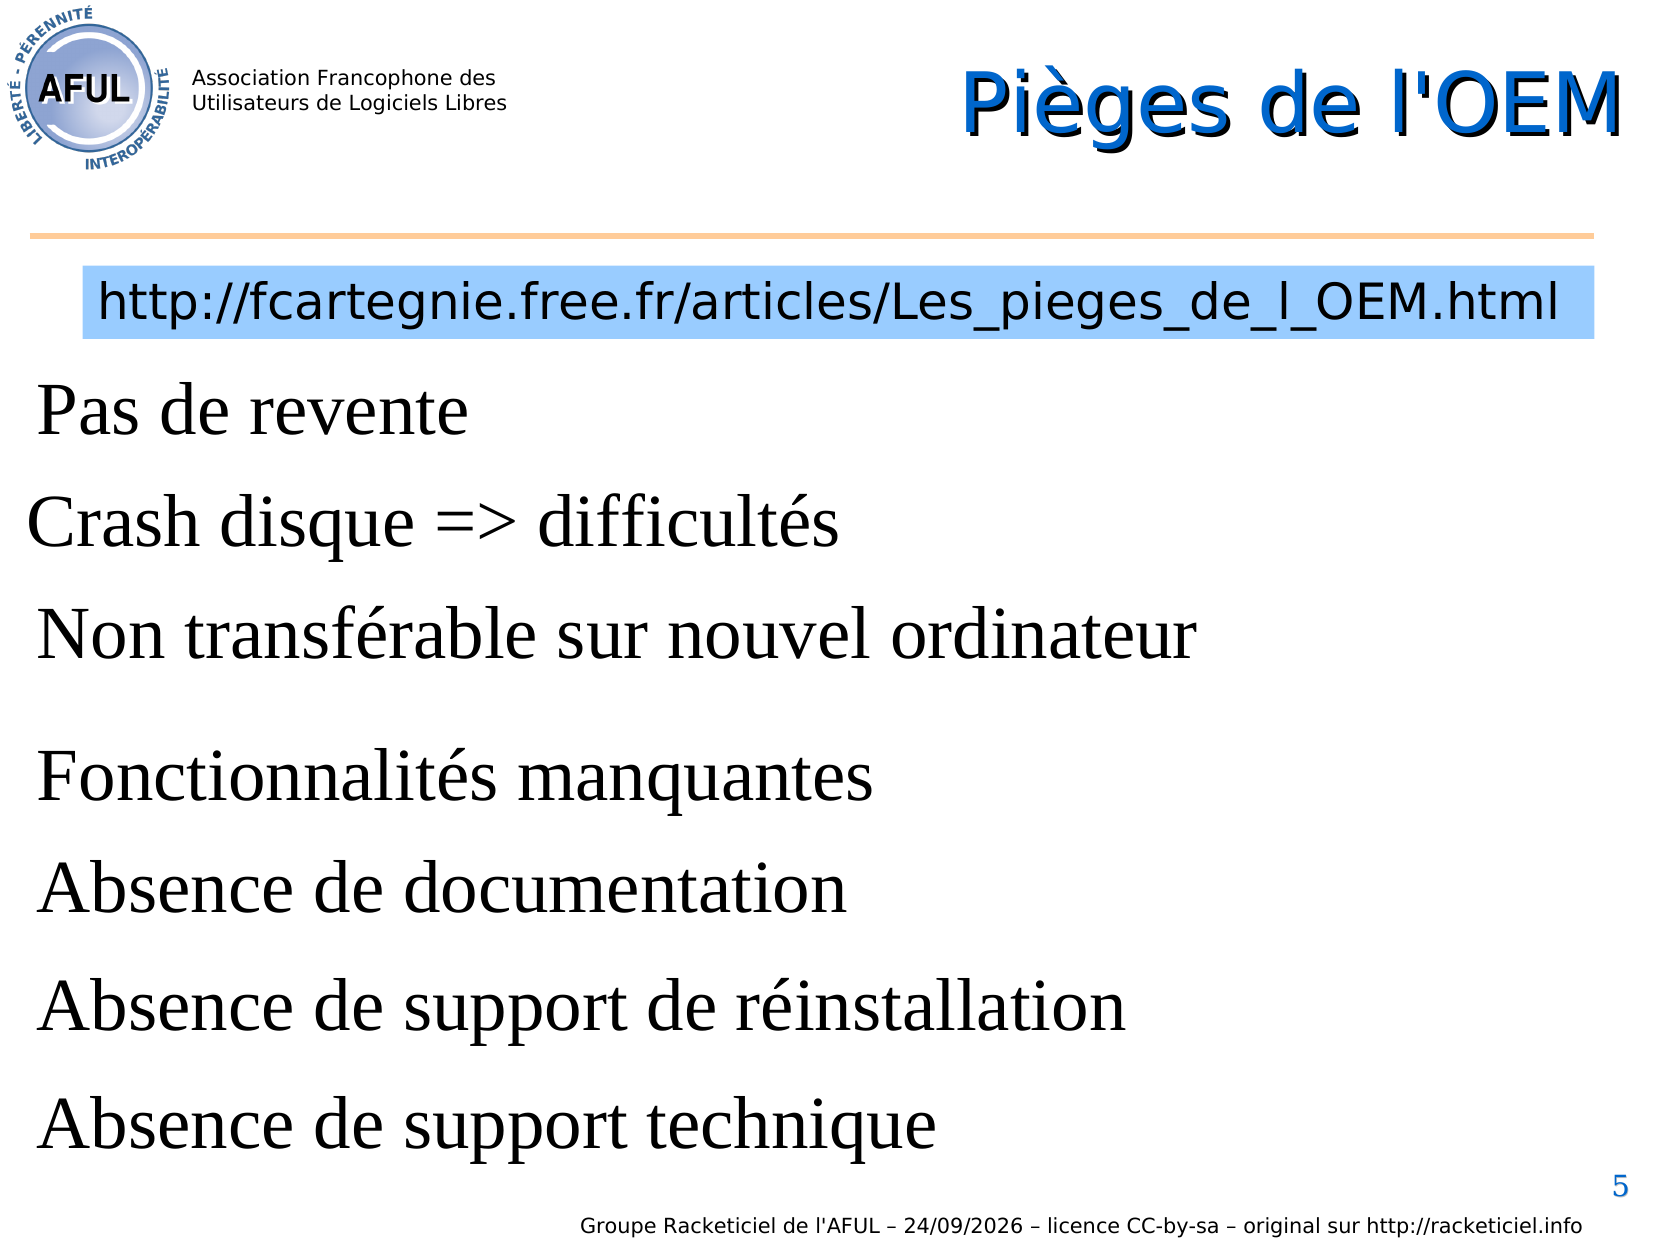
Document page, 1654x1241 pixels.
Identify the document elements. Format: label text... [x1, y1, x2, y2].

text_box http://fcartegnie.free.fr/articles/Les_pieges_de_l_OEM.html [82, 265, 1595, 339]
text_box Absence de support technique [22, 1074, 954, 1181]
picture [0, 0, 178, 178]
text_box Non transférable sur nouvel ordinateur [22, 584, 1214, 691]
text_box Pas de revente [22, 360, 485, 466]
text_box Fonctionnalités manquantes [22, 726, 891, 832]
title Pièges de l'OEM [501, 7, 1625, 200]
text_box Absence de support de réinstallation [22, 956, 1143, 1063]
text_box Crash disque => difficultés [11, 472, 857, 579]
text_box Absence de documentation [22, 838, 864, 945]
